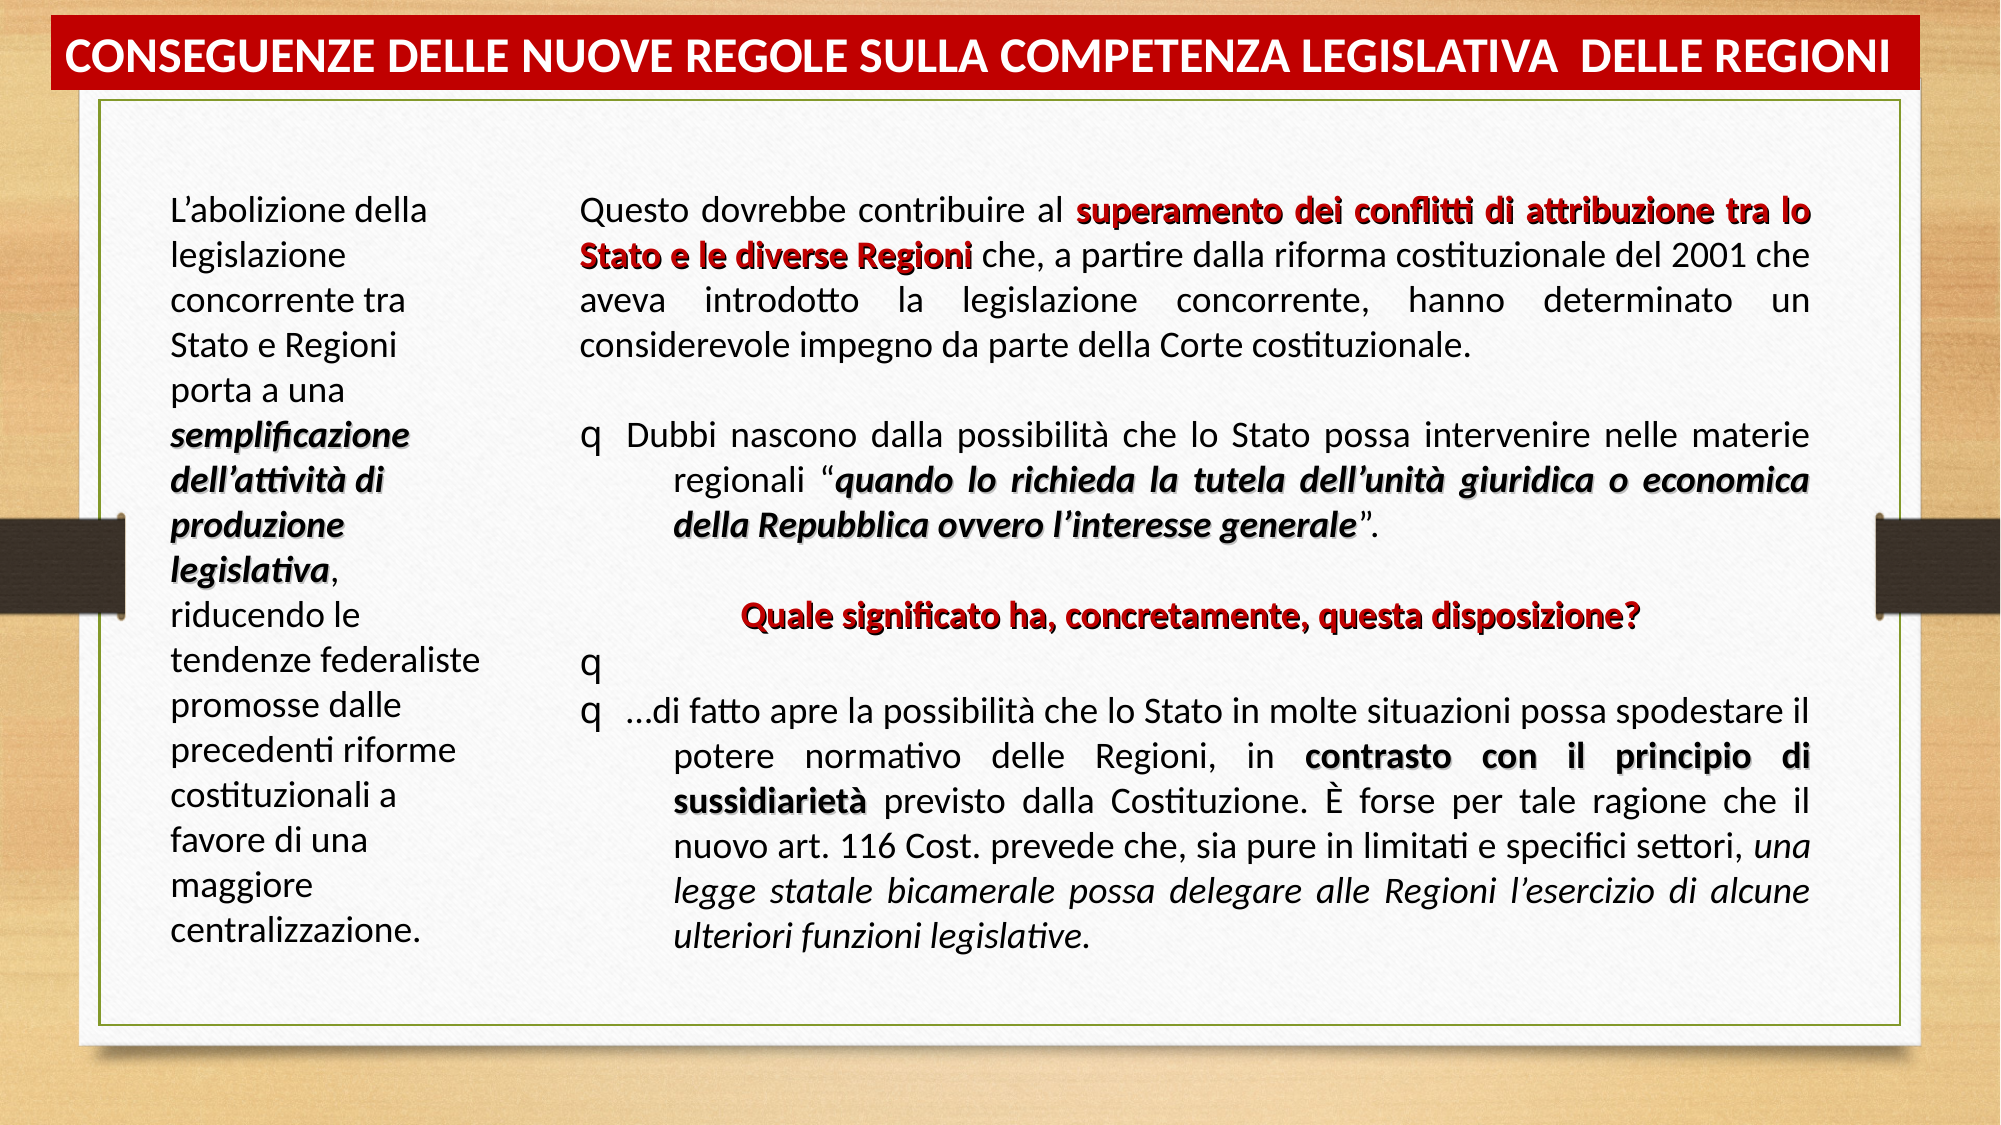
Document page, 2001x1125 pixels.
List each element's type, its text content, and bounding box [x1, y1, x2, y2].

text_box Questo dovrebbe contribuire al superamento dei conflitti di attribuzione tra lo Stato e le diverse Regioni che, a partire dalla riforma costituzionale del 2001 che aveva introdotto la legislazione concorrente, hanno determinato un considerevole impegno da parte della Corte costituzionale. Dubbi nascono dalla possibilità che lo Stato possa intervenire nelle materie regionali “quando lo richieda la tutela dell’unità giuridica o economica della Repubblica ovvero l’interesse generale”. Quale significato ha, concretamente, questa disposizione? …di fatto apre la possibilità che lo Stato in molte situazioni possa spodestare il potere normativo delle Regioni, in contrasto con il principio di sussidiarietà previsto dalla Costituzione. È forse per tale ragione che il nuovo art. 116 Cost. prevede che, sia pure in limitati e specifici settori, una legge statale bicamerale possa delegare alle Regioni l’esercizio di alcune ulteriori funzioni legislative. [565, 178, 1826, 964]
text_box L’abolizione della legislazione concorrente tra Stato e Regioni porta a una semplificazione dell’attività di produzione legislativa, riducendo le tendenze federaliste promosse dalle precedenti riforme costituzionali a favore di una maggiore centralizzazione. [155, 178, 500, 958]
text_box CONSEGUENZE DELLE NUOVE REGOLE SULLA COMPETENZA LEGISLATIVA DELLE REGIONI [51, 15, 1920, 90]
